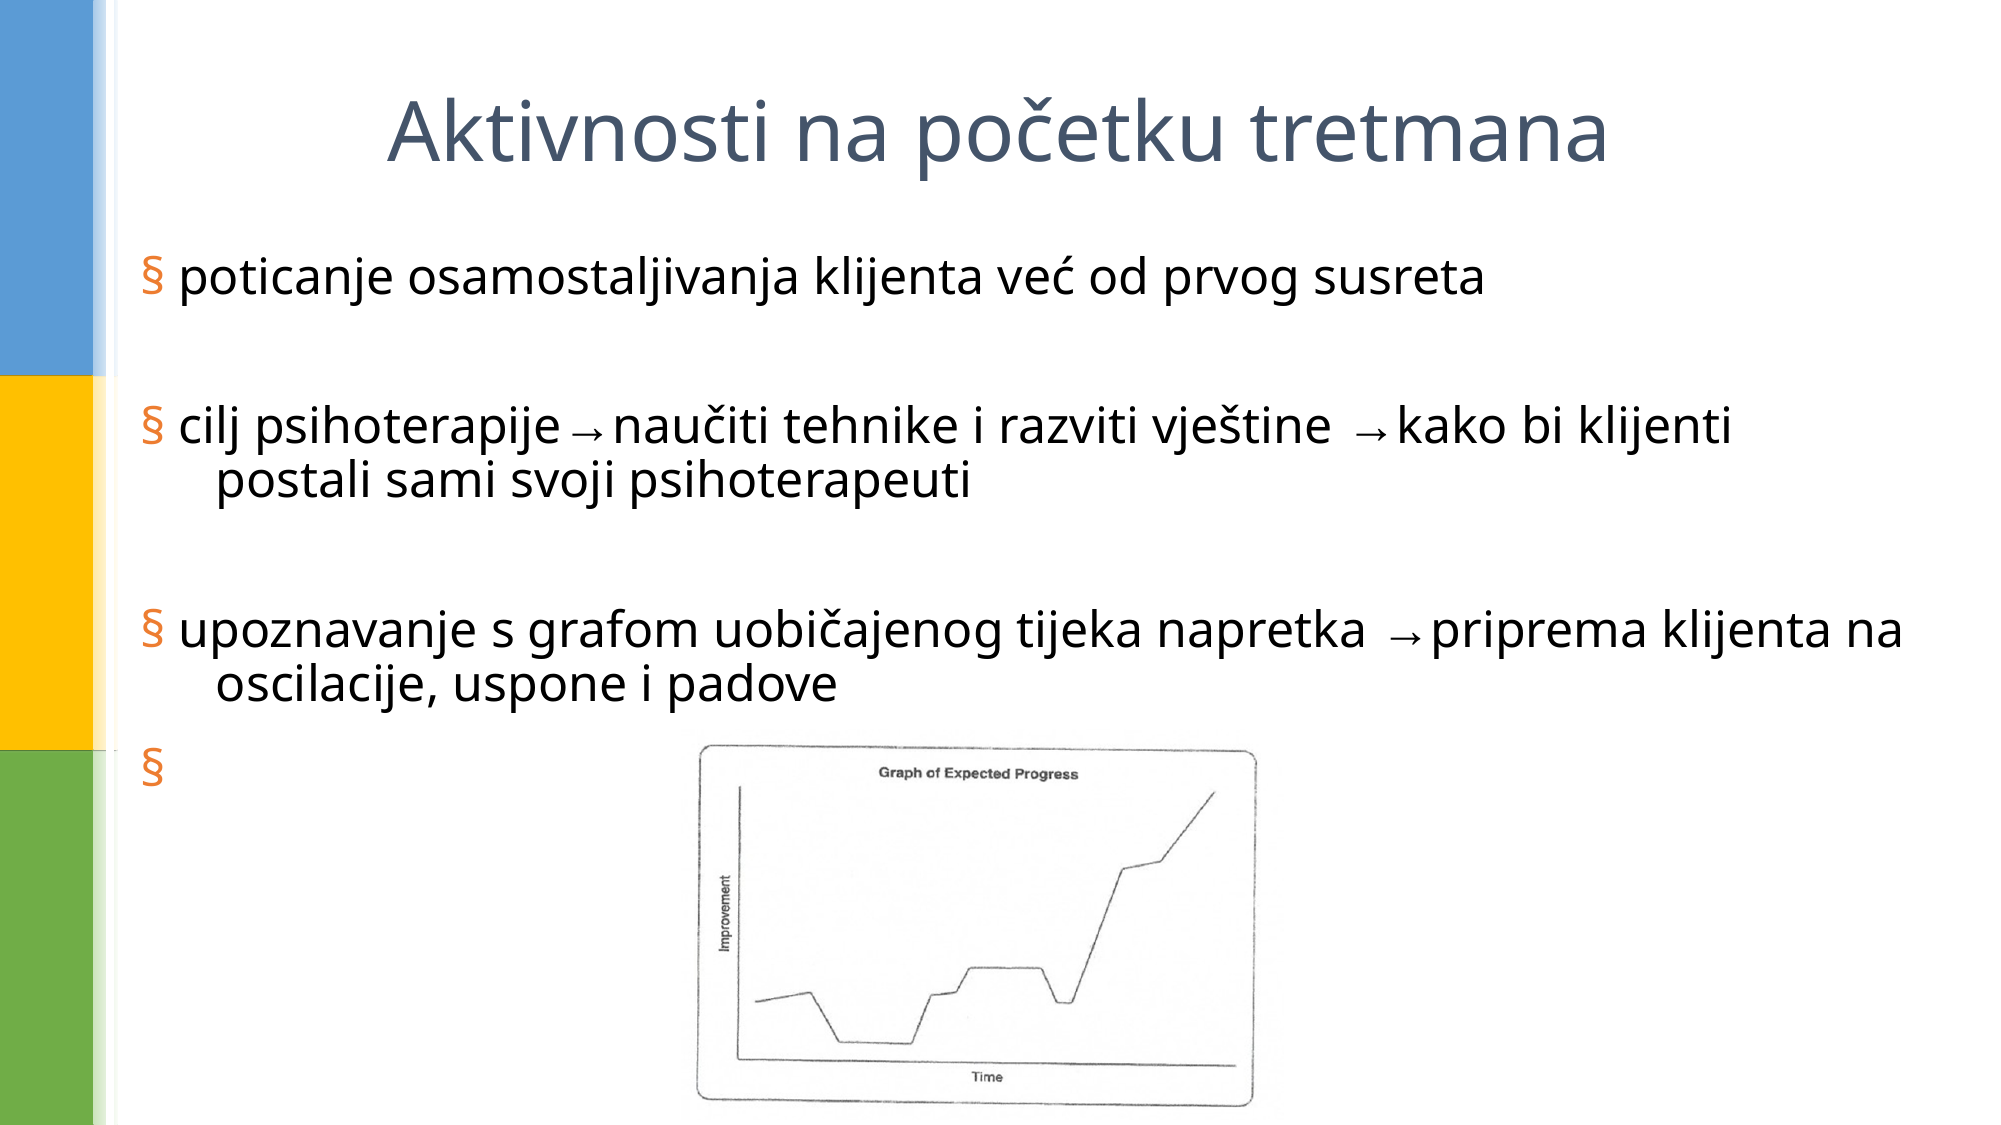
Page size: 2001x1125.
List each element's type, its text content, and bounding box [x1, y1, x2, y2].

list poticanje osamostaljivanja klijenta već od prvog susreta cilj psihoterapije→naučiti tehnike i razviti vještine →kako bi klijenti postali sami svoji psihoterapeuti upoznavanje s grafom uobičajenog tijeka napretka →priprema klijenta na oscilacije, uspone i padove [125, 243, 1945, 958]
picture [681, 729, 1284, 1120]
title Aktivnosti na početku tretmana [137, 19, 1863, 237]
